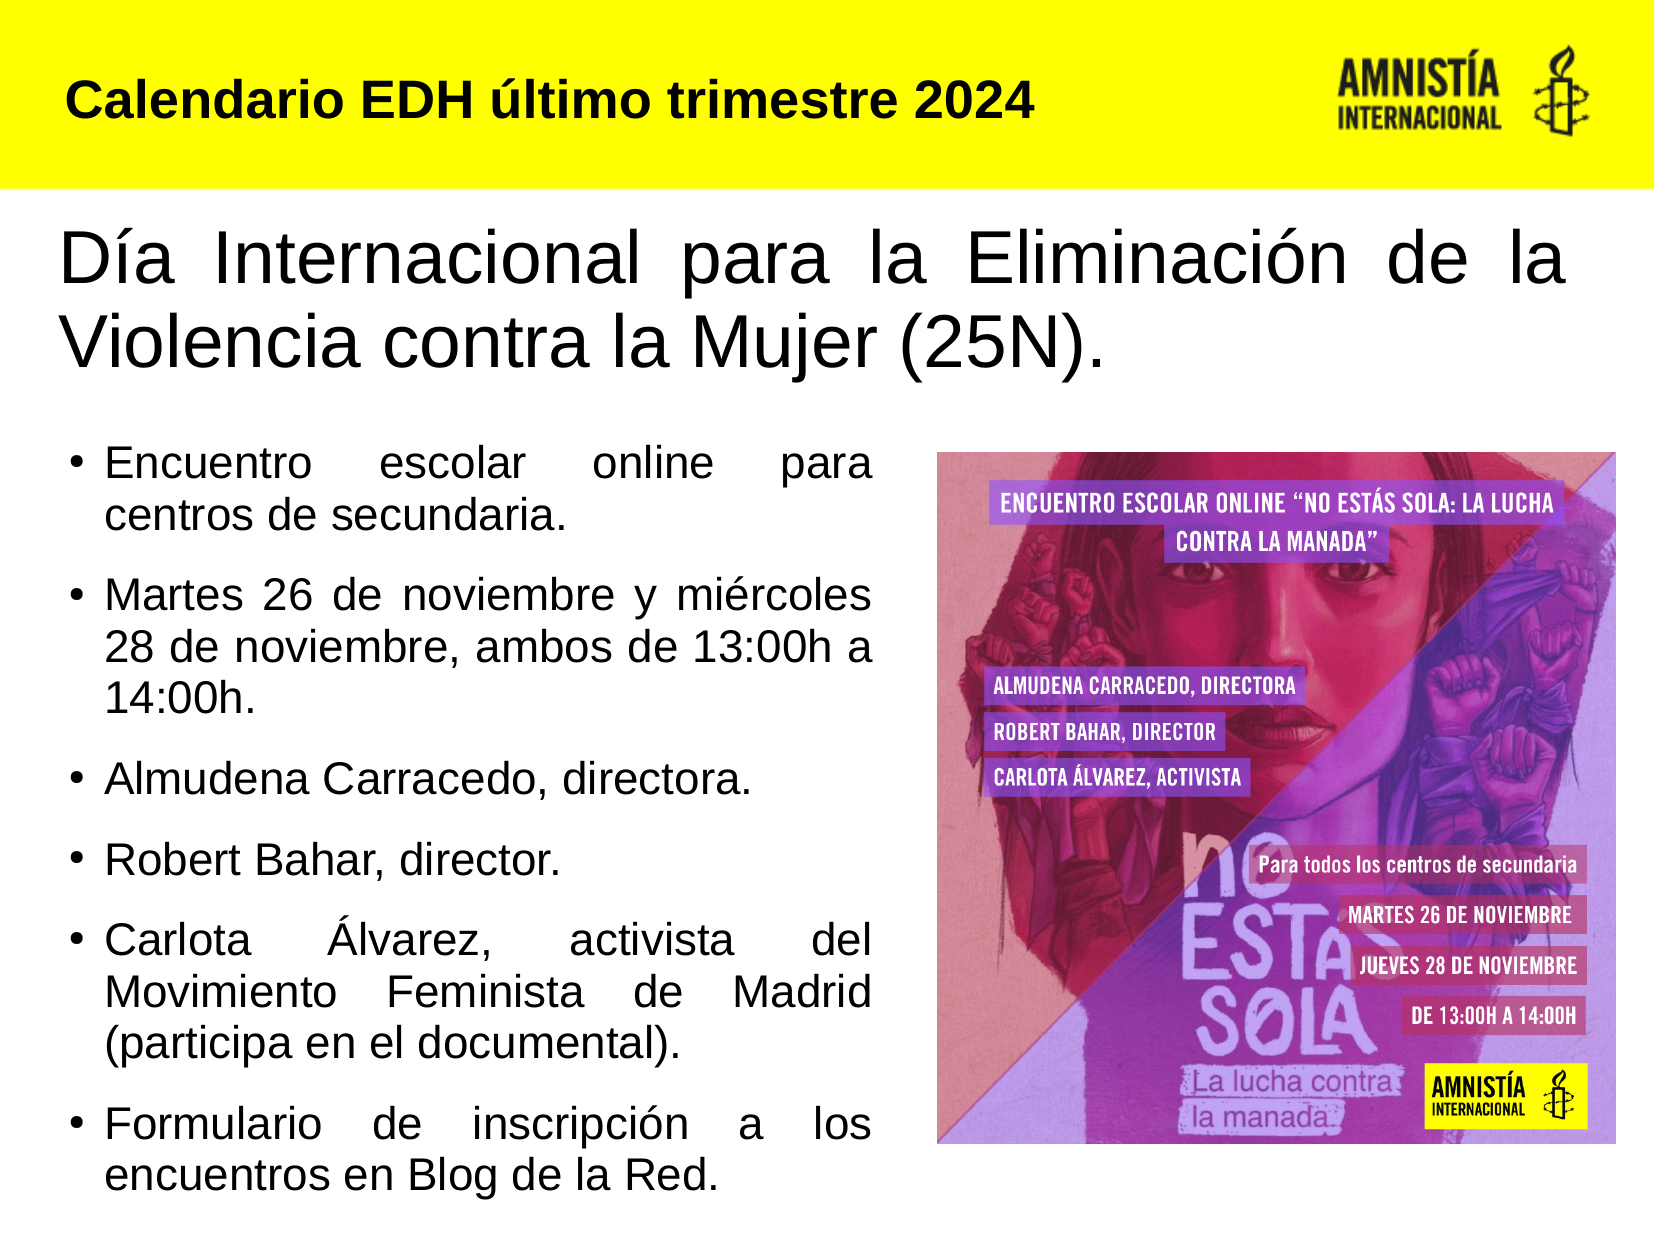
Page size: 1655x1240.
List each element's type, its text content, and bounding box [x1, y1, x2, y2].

subtitle Encuentro escolar online para centros de secundaria. Martes 26 de noviembre y miércoles 28 de noviembre, ambos de 13:00h a 14:00h. Almudena Carracedo, directora. Robert Bahar, director. Carlota Álvarez, activista del Movimiento Feminista de Madrid (participa en el documental). Formulario de inscripción a los encuentros en Blog de la Red. [68, 437, 874, 1240]
title Calendario EDH último trimestre 2024 [64, 12, 1263, 188]
picture [0, 0, 1655, 1240]
title Día Internacional para la Eliminación de la Violencia contra la Mujer (25N). [58, 212, 1569, 388]
